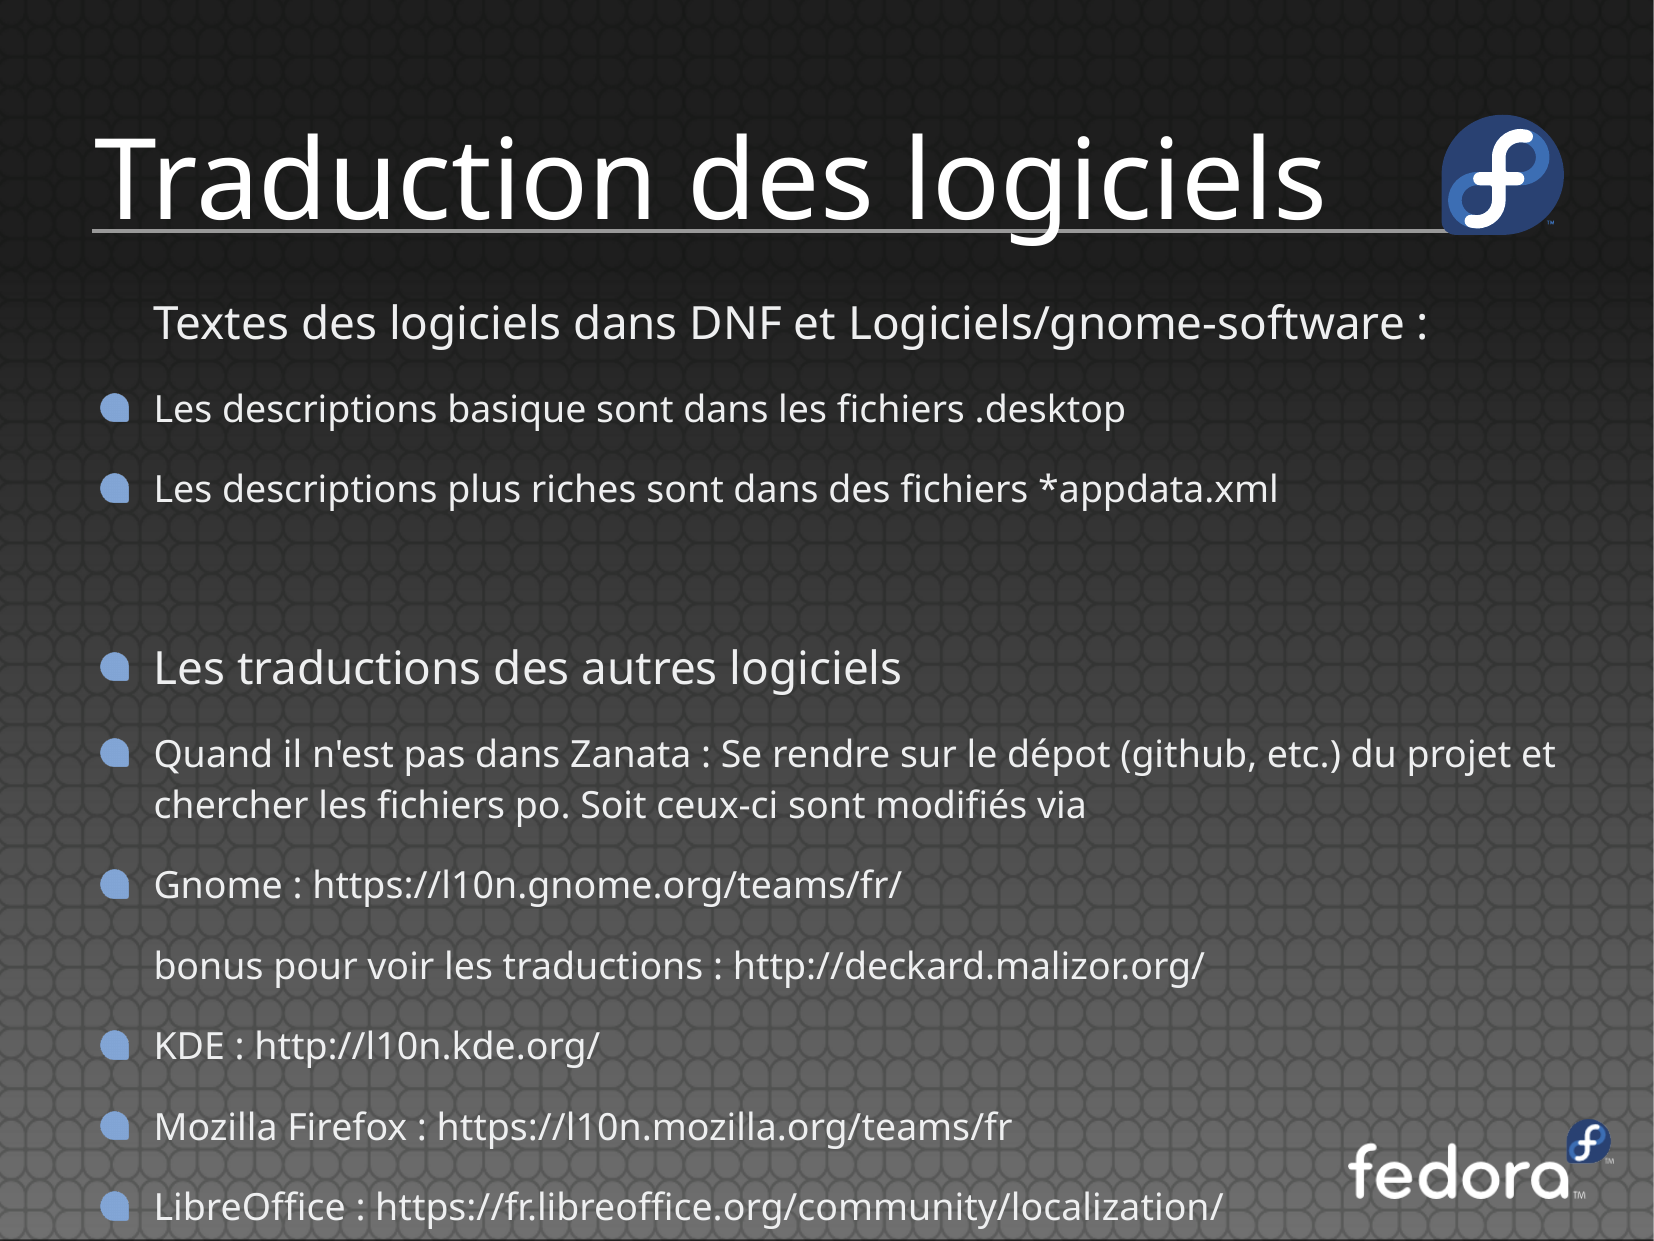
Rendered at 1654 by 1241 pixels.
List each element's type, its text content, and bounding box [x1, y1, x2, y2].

list Textes des logiciels dans DNF et Logiciels/gnome-software : Les descriptions basique sont dans les fichiers .desktop Les descriptions plus riches sont dans des fichiers *appdata.xml Les traductions des autres logiciels Quand il n'est pas dans Zanata : Se rendre sur le dépot (github, etc.) du projet et chercher les fichiers po. Soit ceux-ci sont modifiés via Gnome : https://l10n.gnome.org/teams/fr/ bonus pour voir les traductions : http://deckard.malizor.org/ KDE : http://l10n.kde.org/ Mozilla Firefox : https://l10n.mozilla.org/teams/fr LibreOffice : https://fr.libreoffice.org/community/localization/ [82, 290, 1571, 1137]
title Traduction des logiciels [94, 61, 1582, 291]
picture [0, 0, 1654, 1241]
